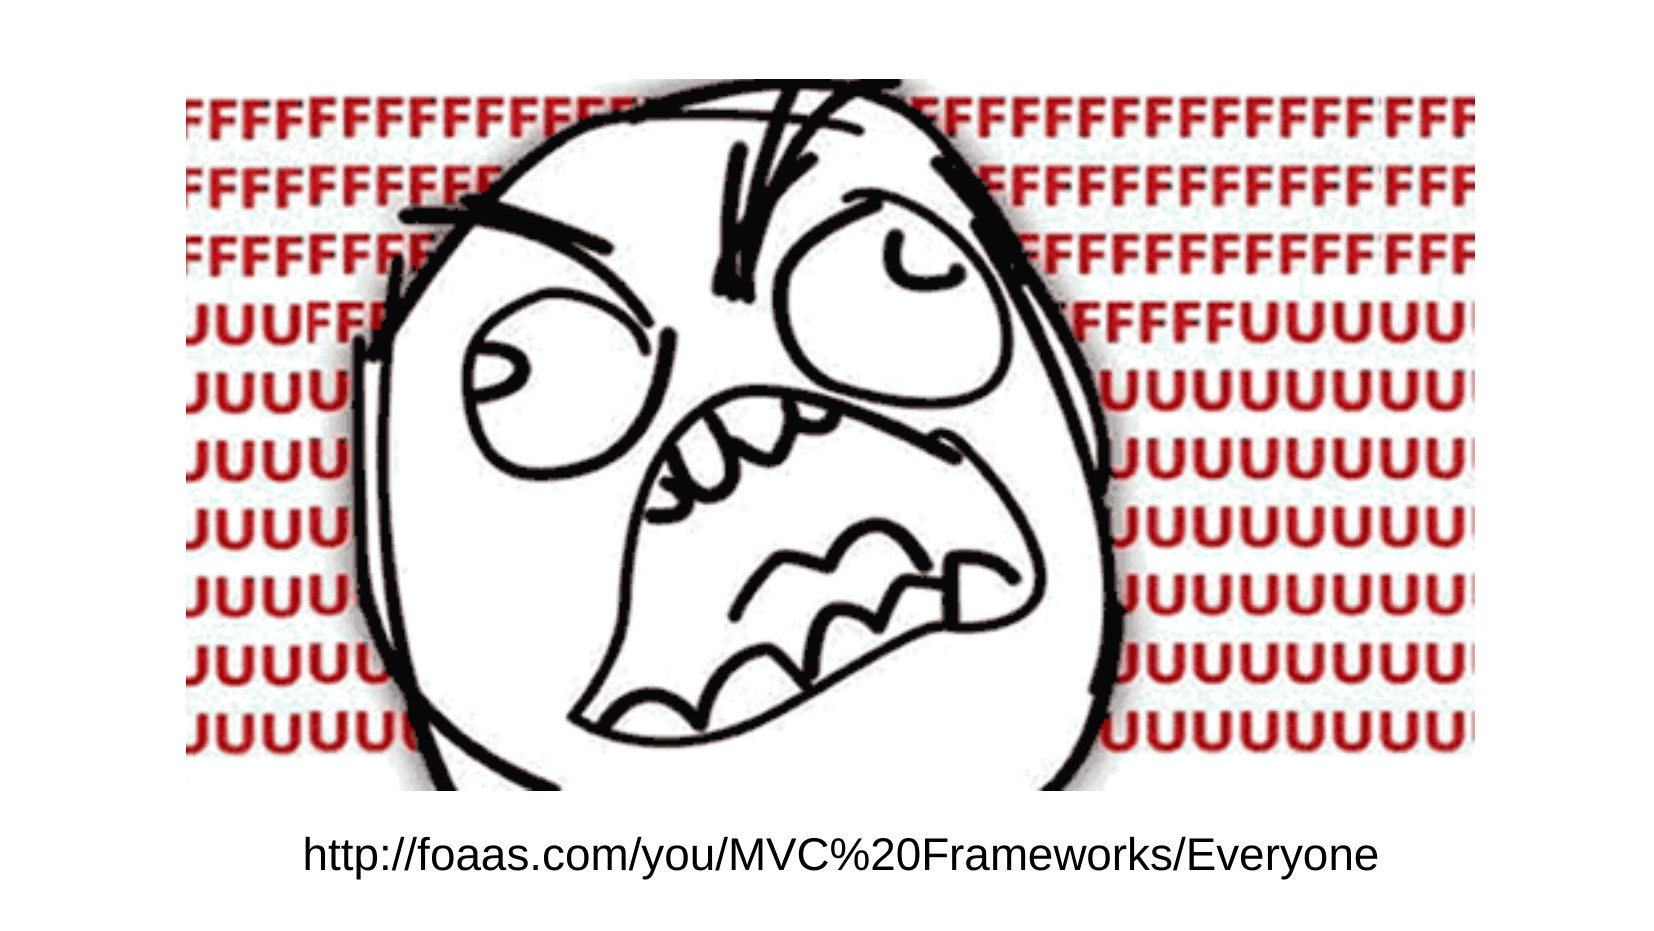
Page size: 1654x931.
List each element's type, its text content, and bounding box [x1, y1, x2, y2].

picture [186, 79, 1475, 791]
text_box http://foaas.com/you/MVC%20Frameworks/Everyone [288, 821, 1403, 891]
